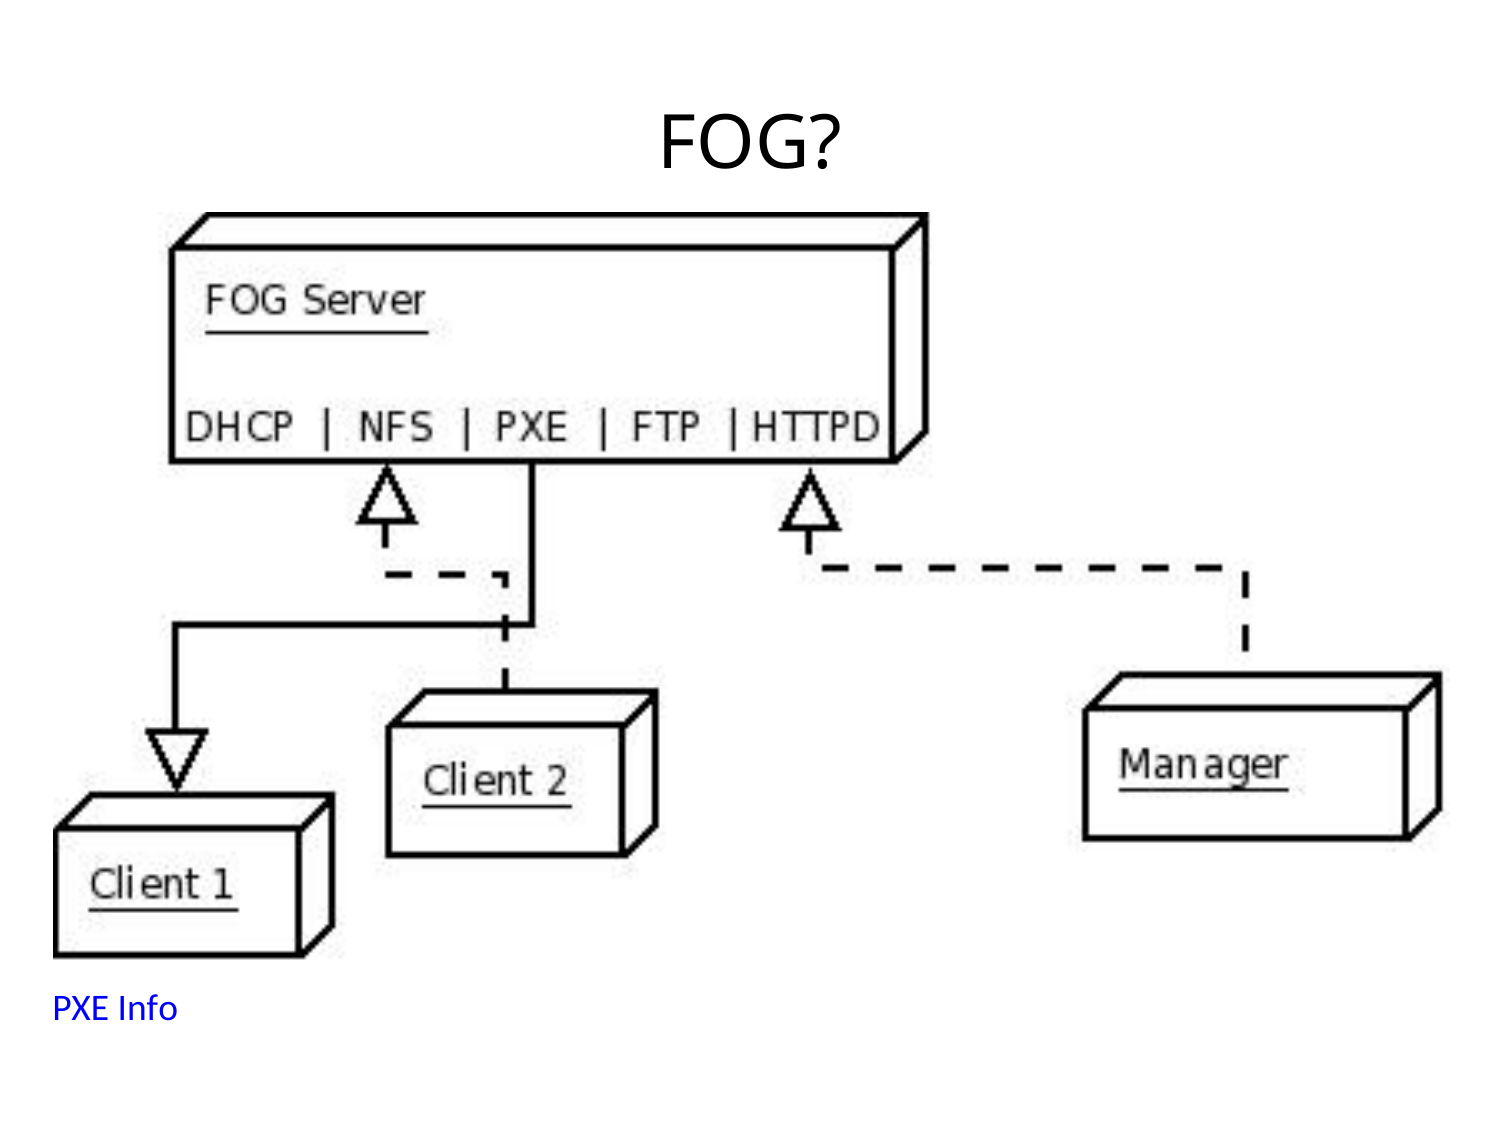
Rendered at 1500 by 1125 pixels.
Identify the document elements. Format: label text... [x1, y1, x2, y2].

text_box [53, 212, 1450, 963]
title FOG? [75, 45, 1426, 212]
text_box PXE Info [37, 974, 788, 1036]
